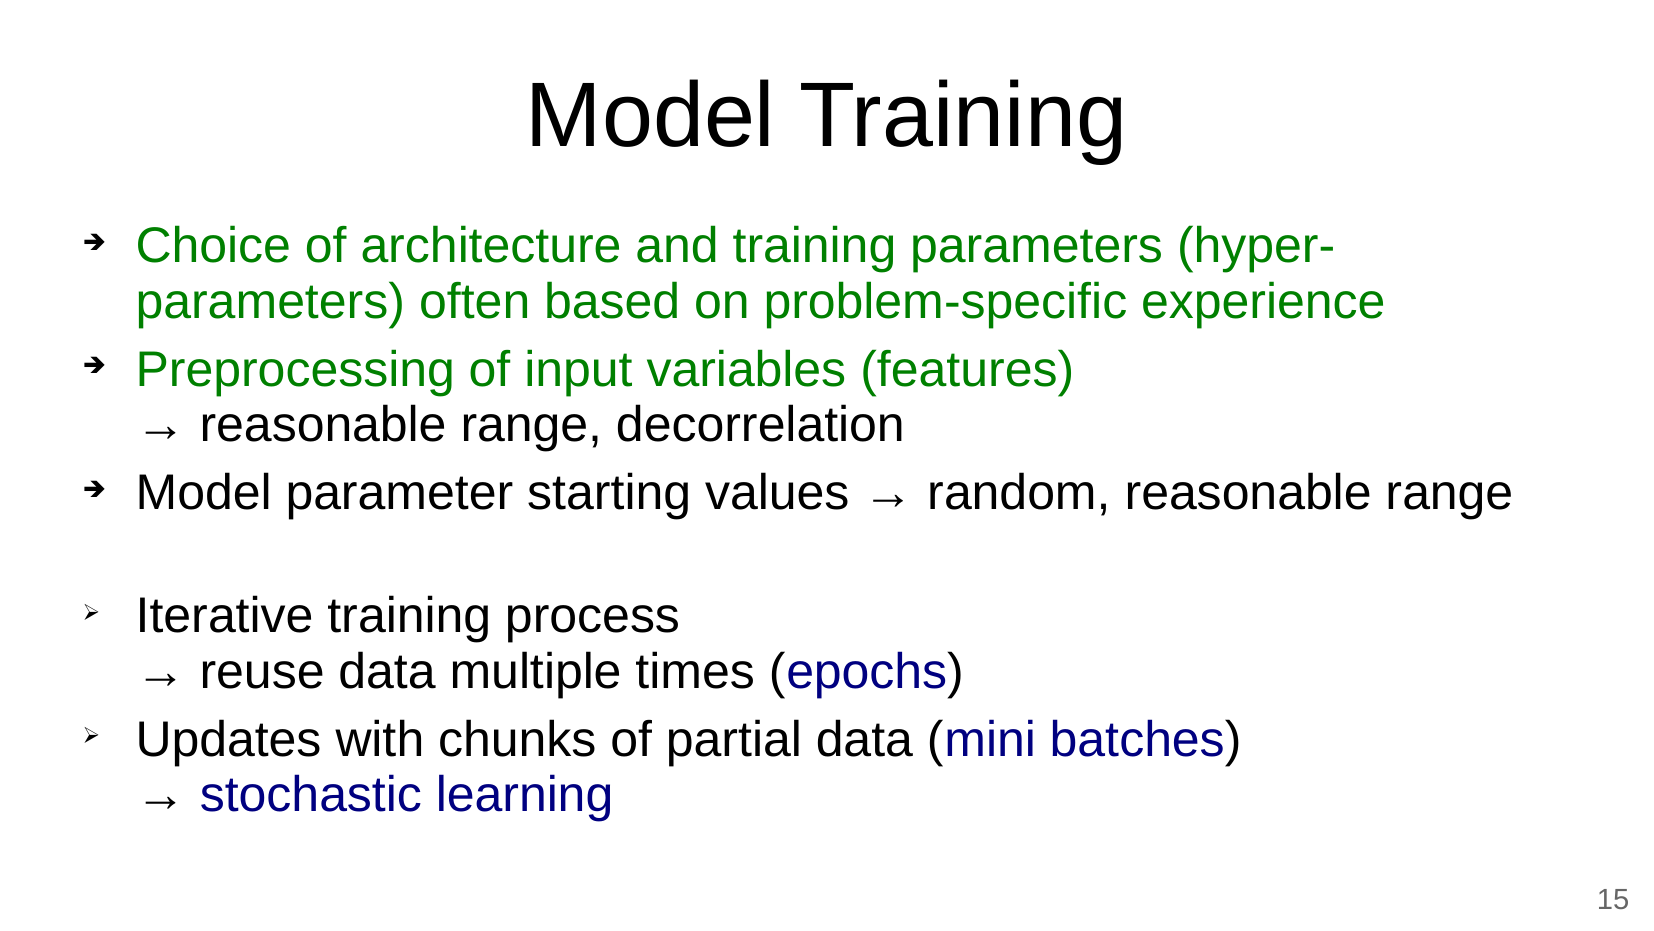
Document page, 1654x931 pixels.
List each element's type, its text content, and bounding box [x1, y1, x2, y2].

list Choice of architecture and training parameters (hyper-parameters) often based on problem-specific experience Preprocessing of input variables (features) → reasonable range, decorrelation Model parameter starting values → random, reasonable range Iterative training process → reuse data multiple times (epochs) Updates with chunks of partial data (mini batches) → stochastic learning [82, 217, 1571, 901]
title Model Training [82, 37, 1571, 193]
